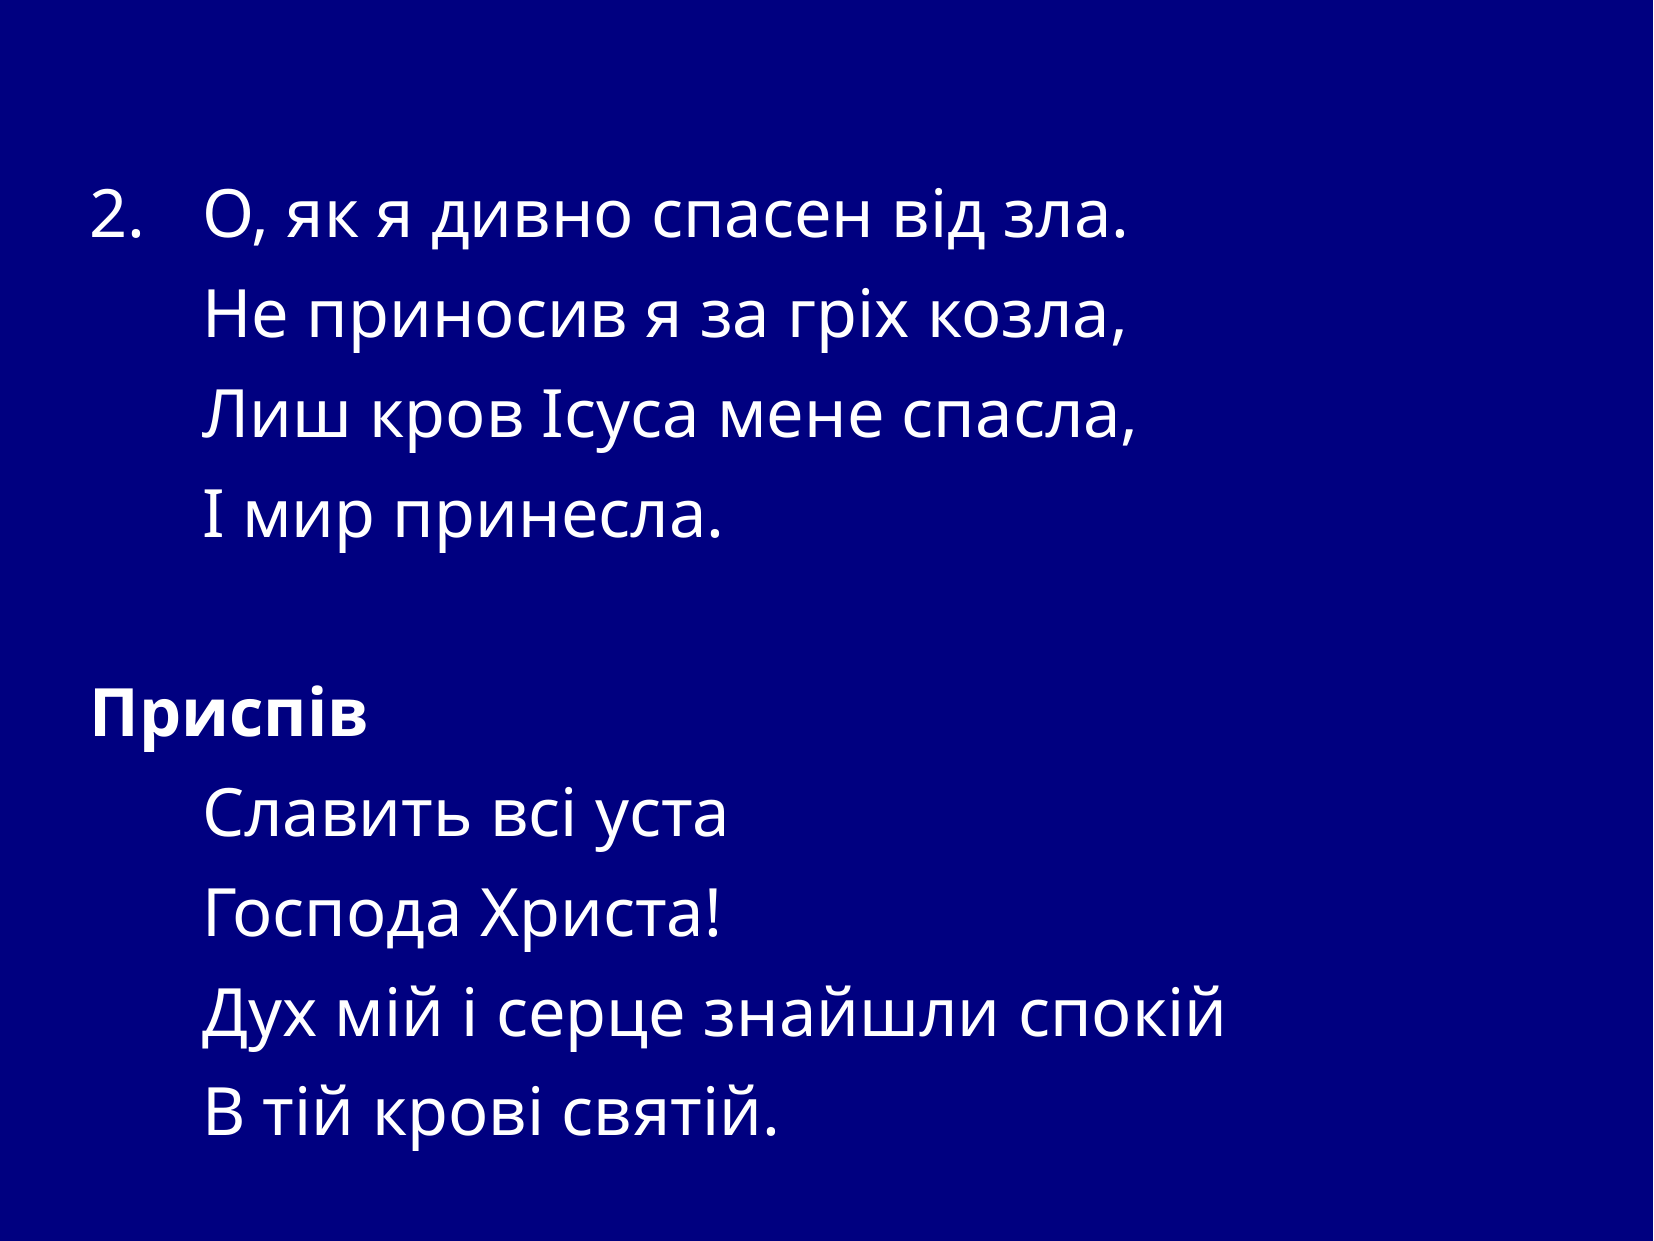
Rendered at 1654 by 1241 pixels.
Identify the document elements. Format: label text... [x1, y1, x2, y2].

text_box 2. О, як я дивно спасен від зла. Не приносив я за гріх козла, Лиш кров Ісуса мене спасла, І мир принесла. Приспів Славить всі уста Господа Христа! Дух мій і серце знайшли спокій В тій крові святій. [75, 150, 1576, 1163]
